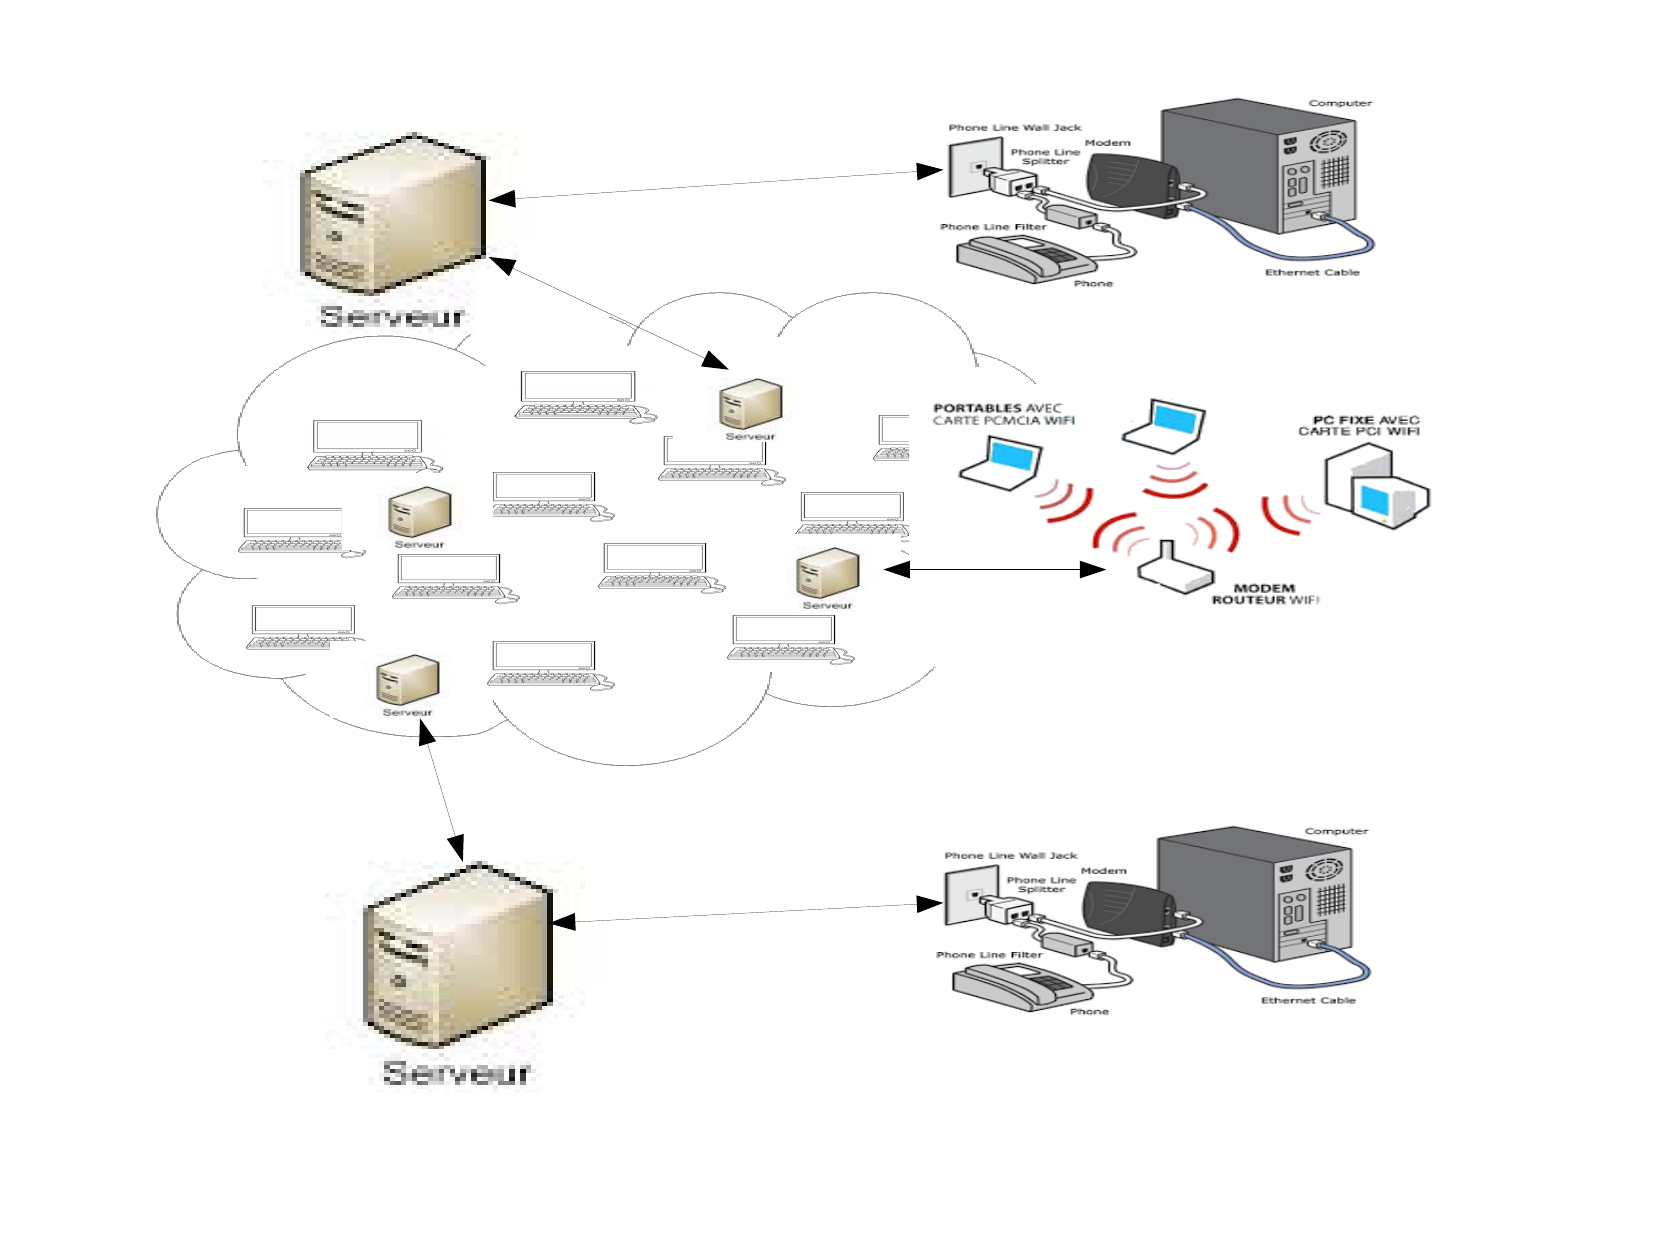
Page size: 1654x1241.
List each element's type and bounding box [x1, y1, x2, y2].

picture [926, 816, 1388, 1026]
picture [222, 815, 678, 1093]
picture [68, 88, 1477, 791]
